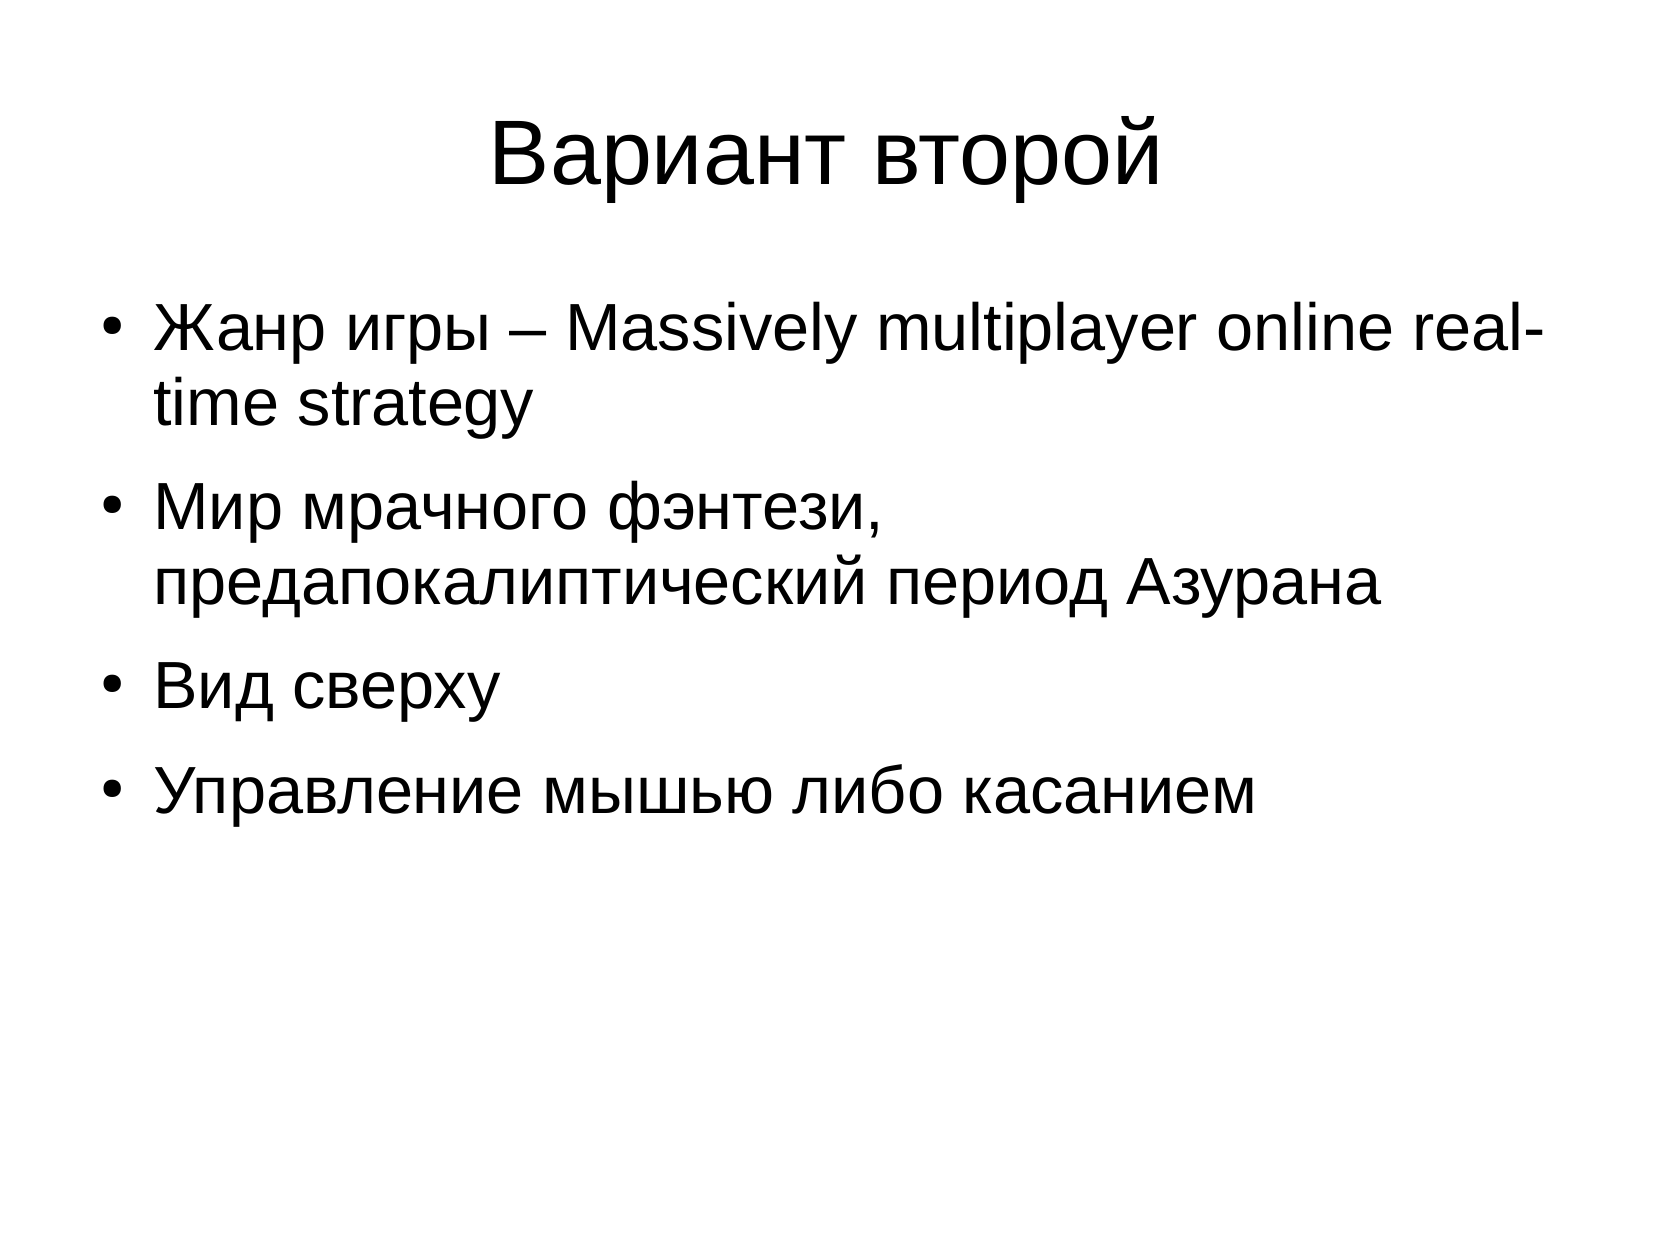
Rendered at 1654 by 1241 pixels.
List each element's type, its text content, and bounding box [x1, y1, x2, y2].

title Вариант второй [82, 49, 1571, 257]
list Жанр игры – Massively multiplayer online real-time strategy Мир мрачного фэнтези, предапокалиптический период Азурана Вид сверху Управление мышью либо касанием [82, 290, 1571, 1109]
